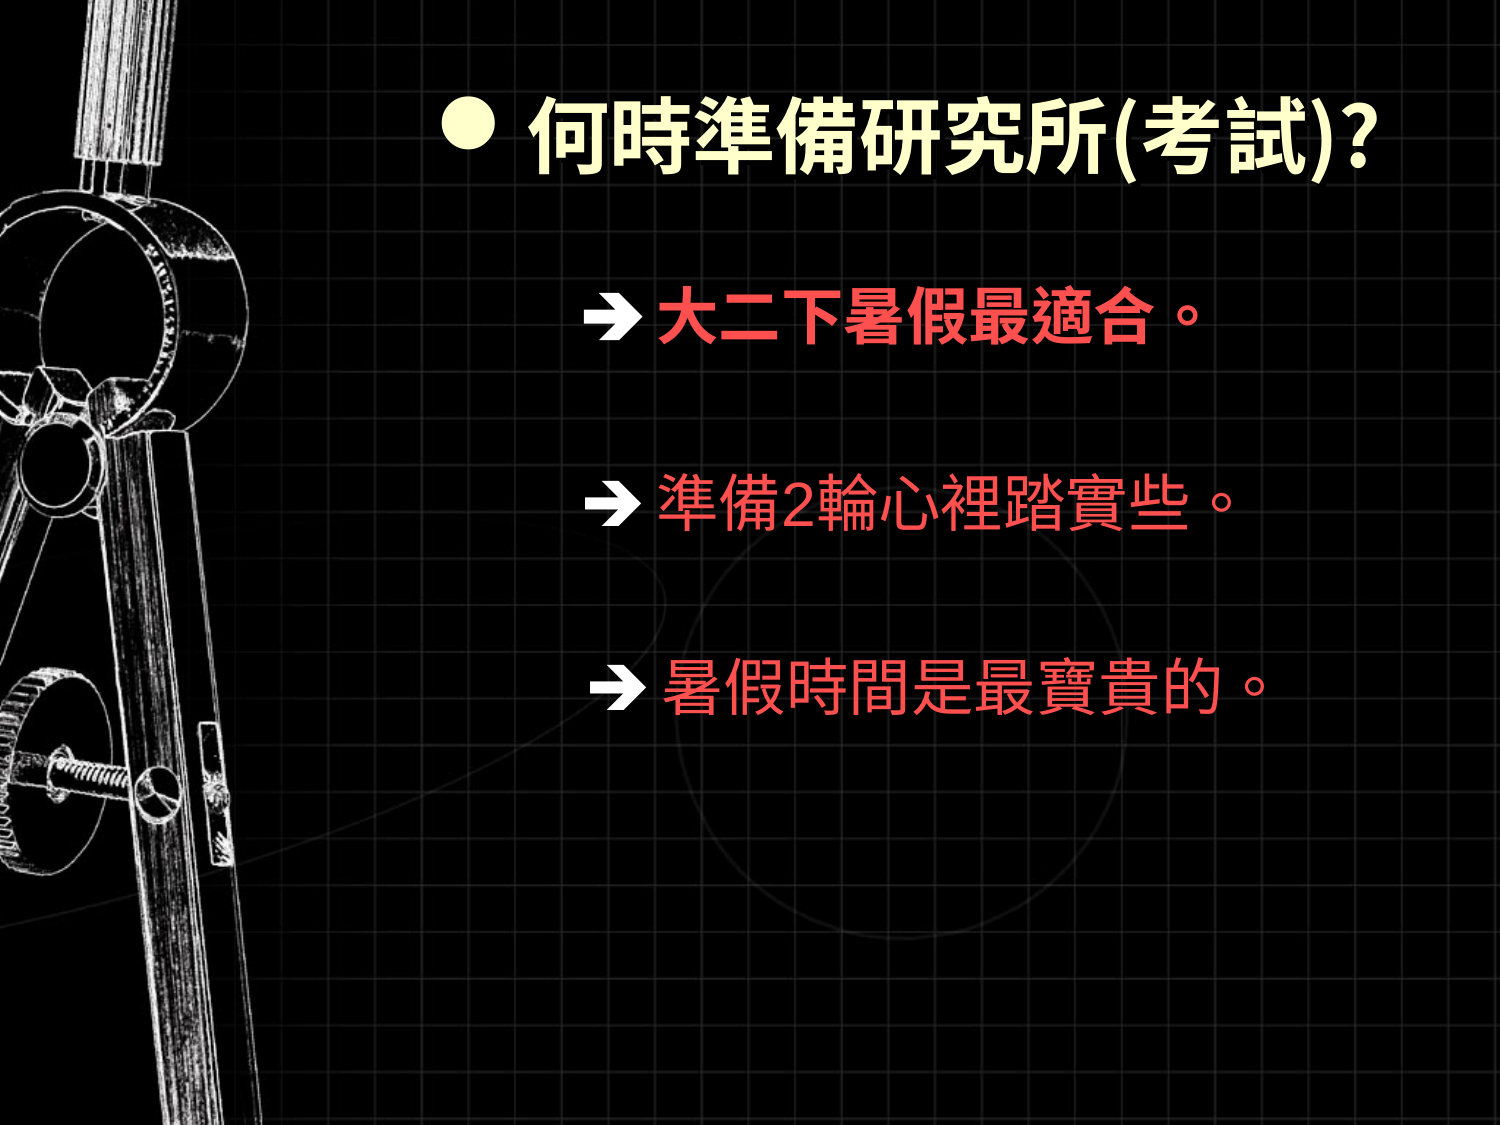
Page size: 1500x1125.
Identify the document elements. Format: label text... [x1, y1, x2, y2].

text_box  準備2輪心裡踏實些。 [572, 448, 1262, 554]
picture [0, 0, 1500, 1125]
text_box  大二下暑假最適合。 [571, 261, 1227, 442]
text_box 何時準備研究所(考試)? [427, 69, 1390, 200]
text_box  暑假時間是最寶貴的。 [577, 633, 1295, 738]
